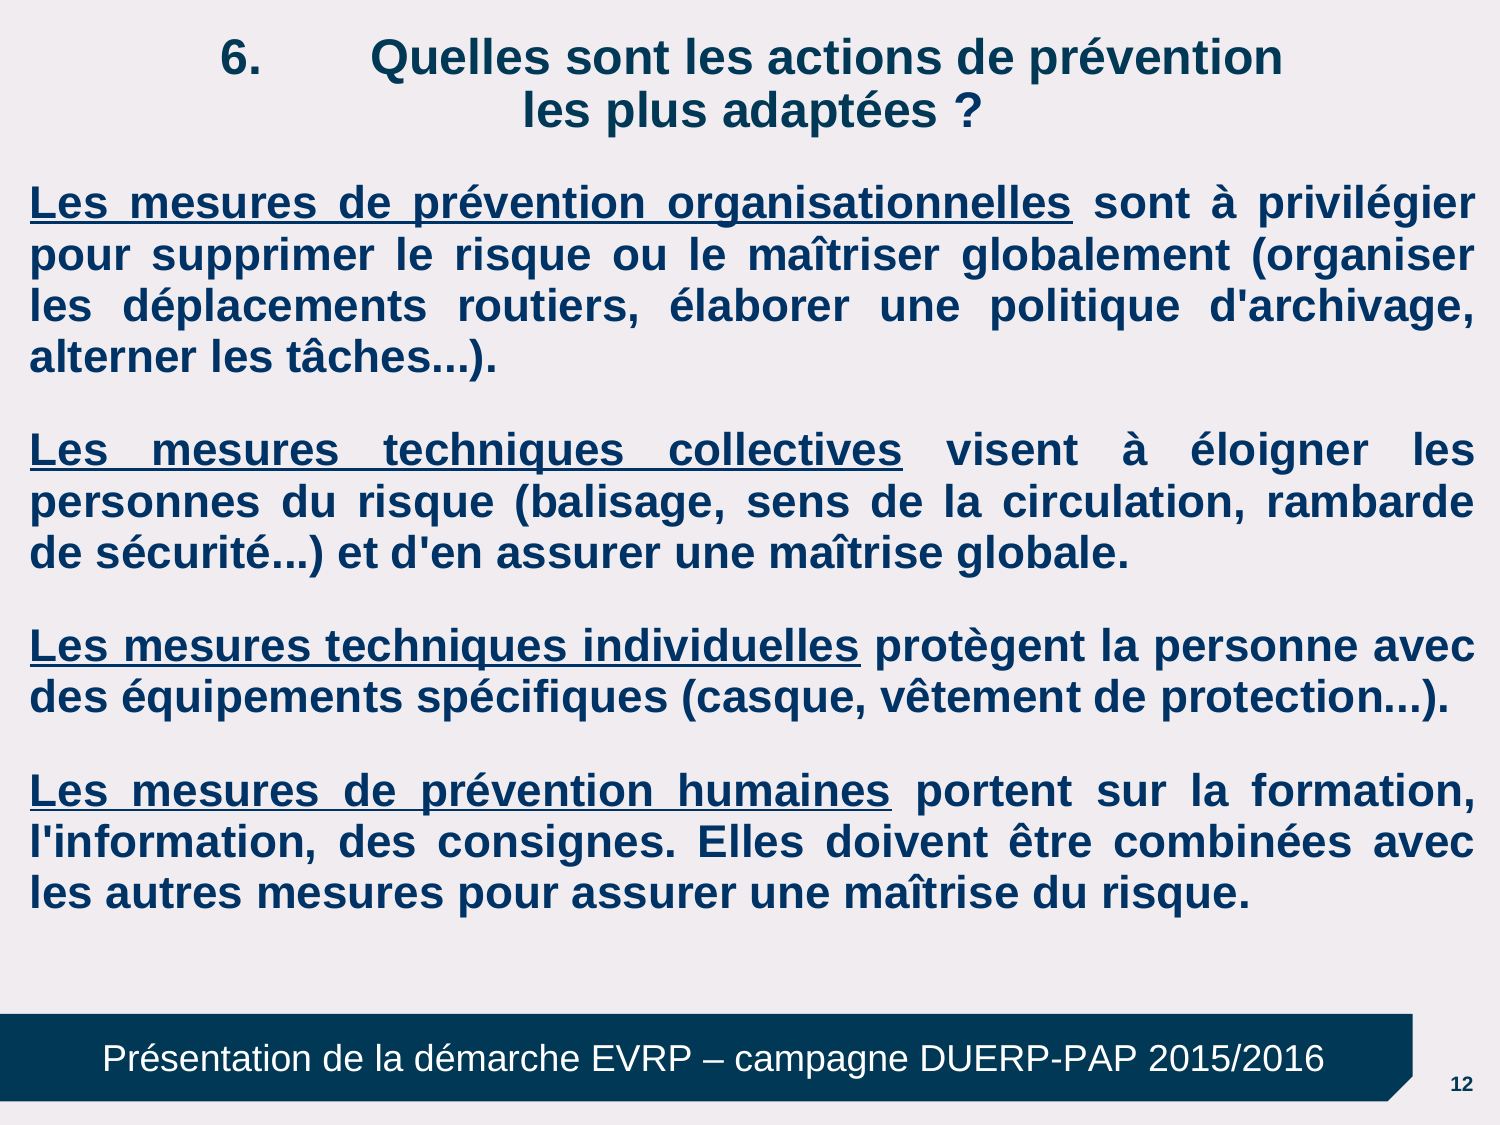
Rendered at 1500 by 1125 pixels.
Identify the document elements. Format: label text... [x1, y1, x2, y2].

title 6. Quelles sont les actions de prévention les plus adaptées ? [29, 29, 1477, 141]
list Les mesures de prévention organisationnelles sont à privilégier pour supprimer le risque ou le maîtriser globalement (organiser les déplacements routiers, élaborer une politique d'archivage, alterner les tâches...). Les mesures techniques collectives visent à éloigner les personnes du risque (balisage, sens de la circulation, rambarde de sécurité...) et d'en assurer une maîtrise globale. Les mesures techniques individuelles protègent la personne avec des équipements spécifiques (casque, vêtement de protection...). Les mesures de prévention humaines portent sur la formation, l'information, des consignes. Elles doivent être combinées avec les autres mesures pour assurer une maîtrise du risque. [29, 177, 1477, 945]
